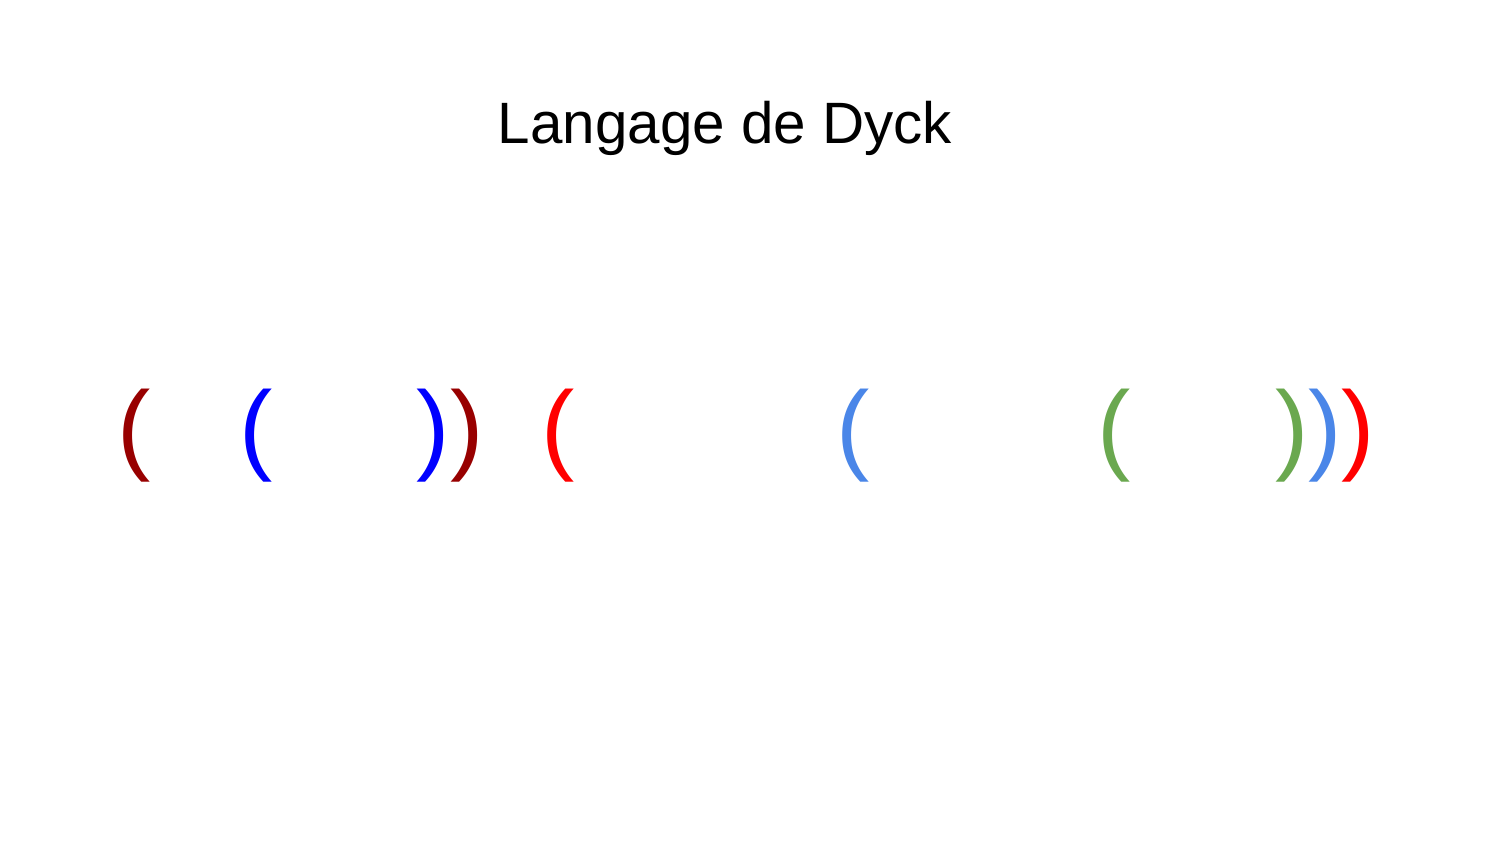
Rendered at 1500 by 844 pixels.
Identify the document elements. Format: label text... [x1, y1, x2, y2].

title Langage de Dyck [482, 70, 1017, 165]
list (2-(5-3))+(-6+2×(3+2×(3-1))) [102, 346, 1427, 526]
